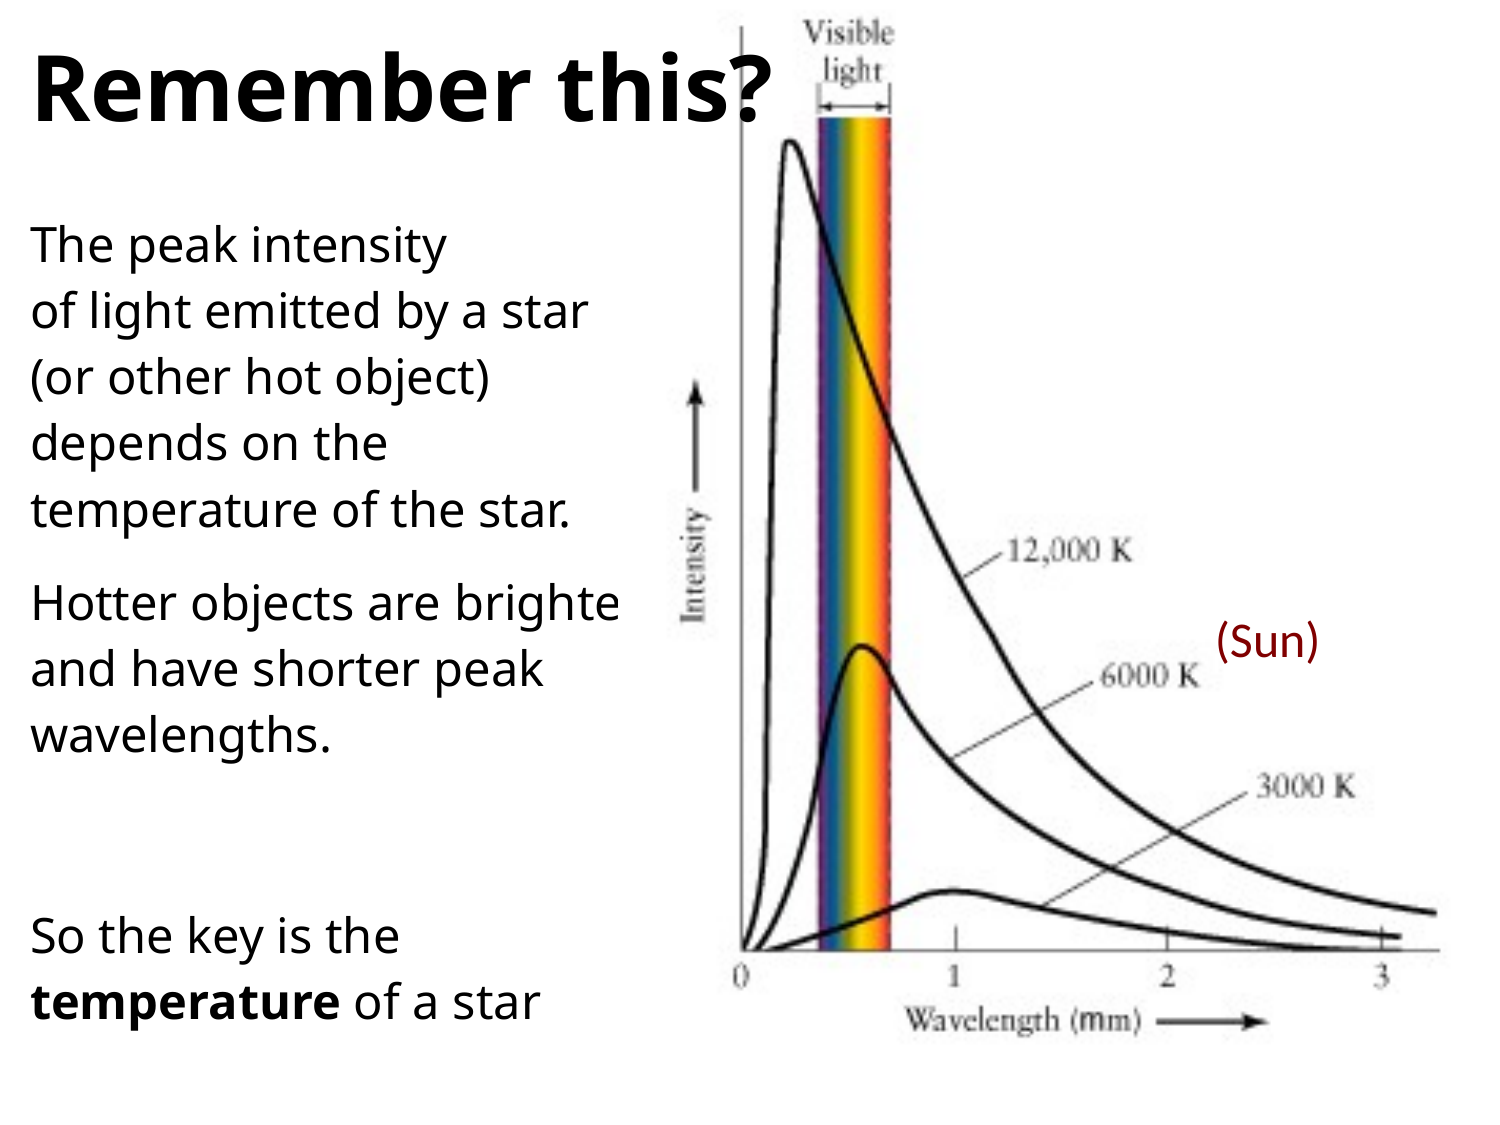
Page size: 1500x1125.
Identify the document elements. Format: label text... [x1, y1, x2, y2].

list The peak intensity of light emitted by a star (or other hot object) depends on the temperature of the star. Hotter objects are brighter and have shorter peak wavelengths. So the key is the temperature of a star [30, 210, 618, 1036]
picture [618, 0, 1500, 1125]
text_box (Sun) [1199, 599, 1425, 675]
title Remember this? [30, 32, 1471, 140]
